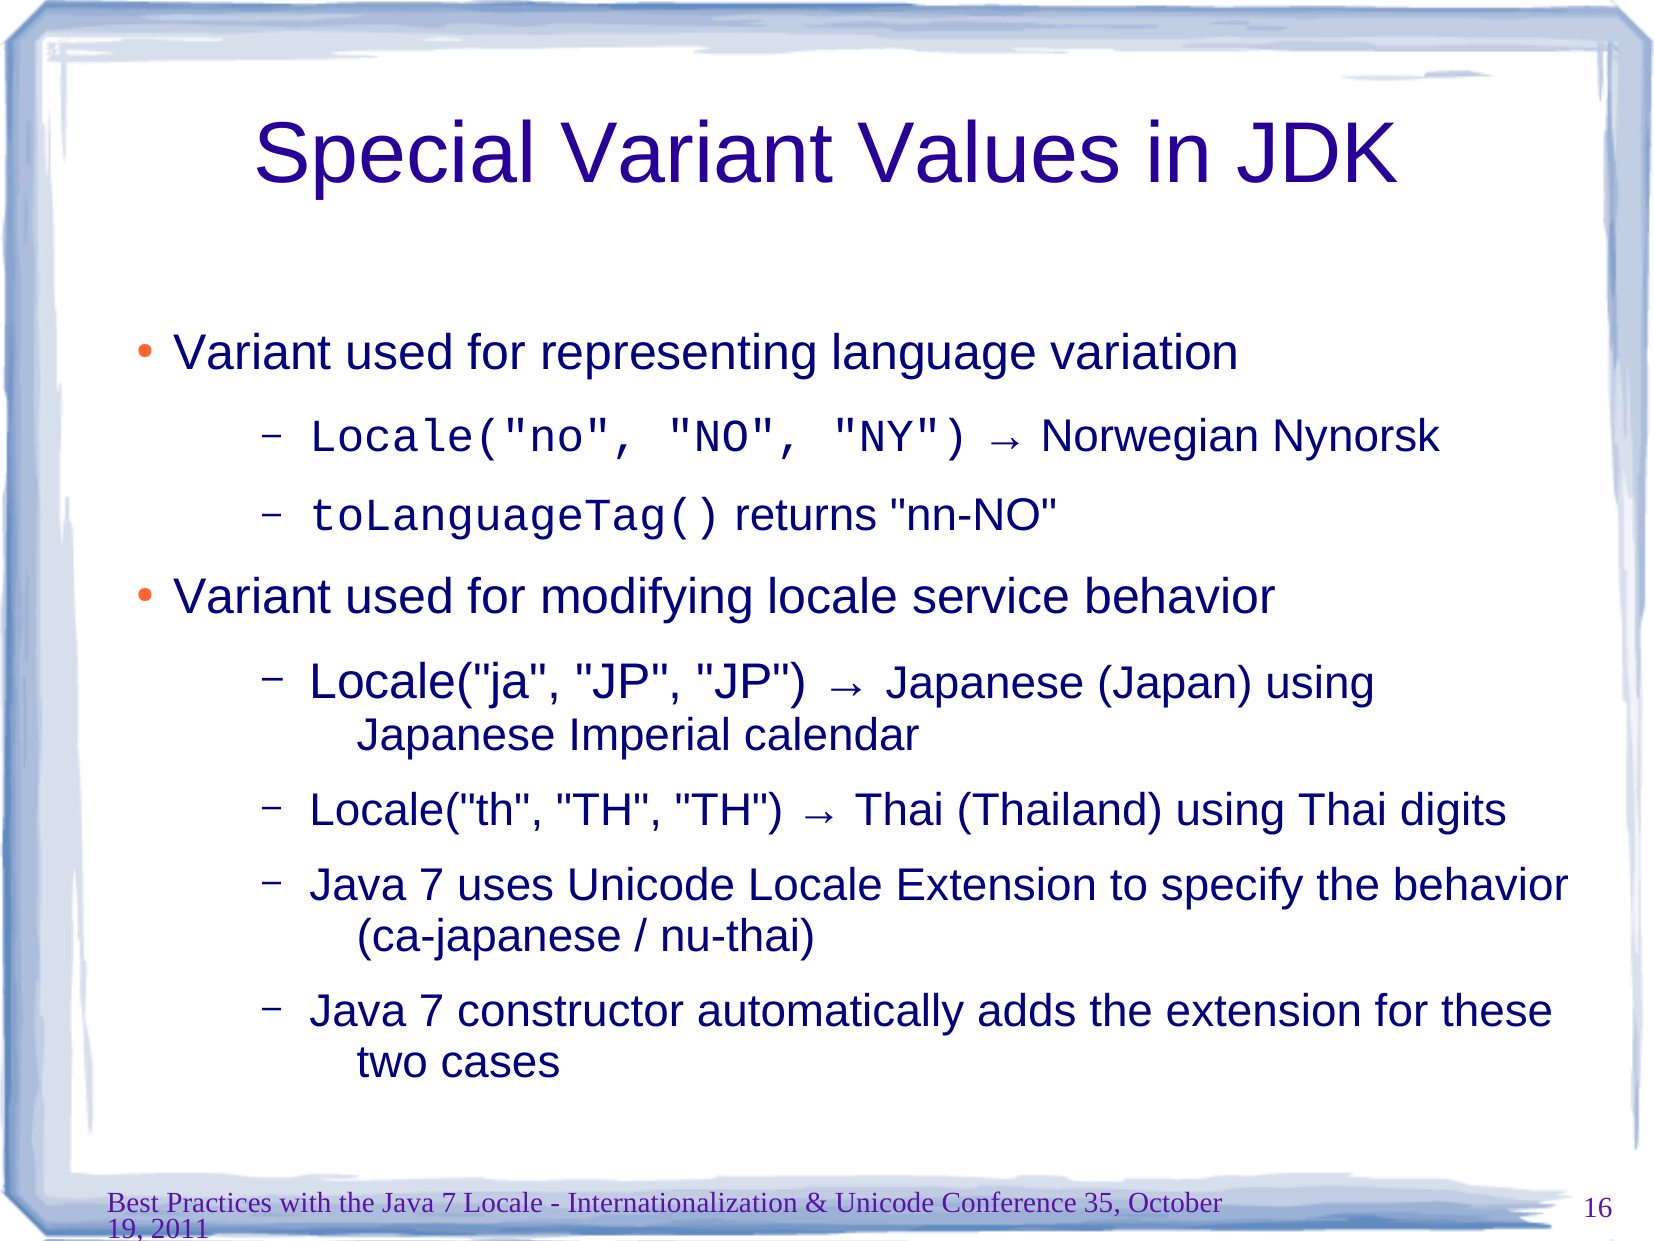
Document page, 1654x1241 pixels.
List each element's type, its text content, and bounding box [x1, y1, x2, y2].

picture [0, 0, 1654, 1241]
title Special Variant Values in JDK [82, 49, 1571, 257]
list Variant used for representing language variation Locale("no", "NO", "NY") → Norwegian Nynorsk toLanguageTag() returns "nn-NO" Variant used for modifying locale service behavior Locale("ja", "JP", "JP") → Japanese (Japan) using Japanese Imperial calendar Locale("th", "TH", "TH") → Thai (Thailand) using Thai digits Java 7 uses Unicode Locale Extension to specify the behavior (ca-japanese / nu-thai) Java 7 constructor automatically adds the extension for these two cases [118, 324, 1571, 1144]
